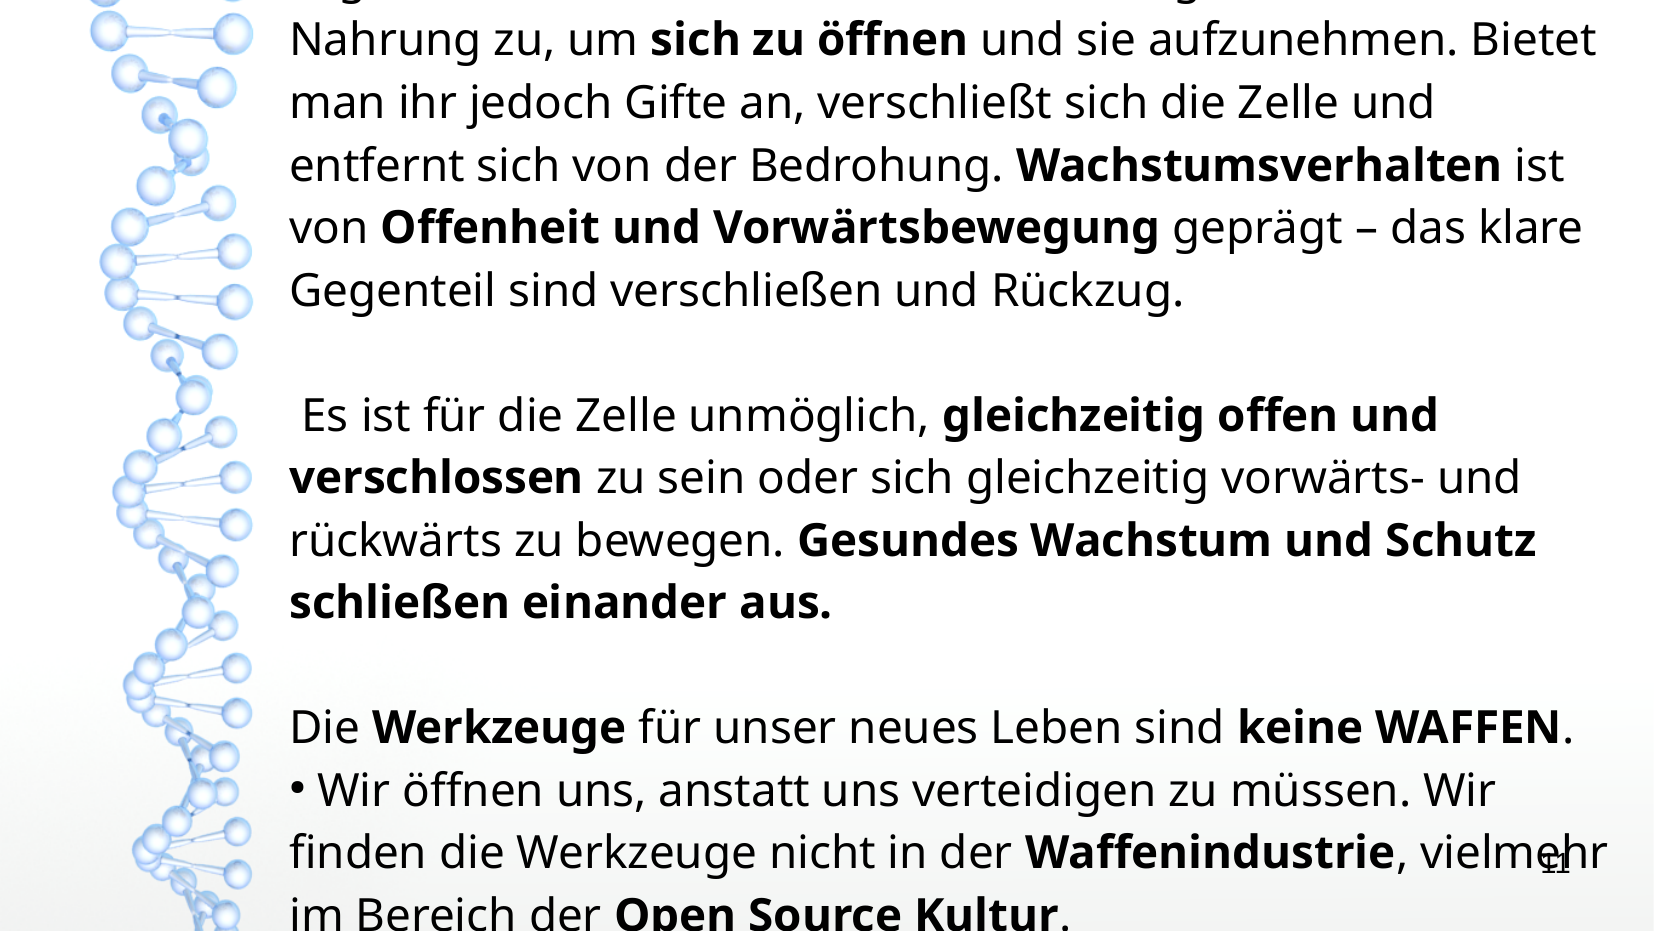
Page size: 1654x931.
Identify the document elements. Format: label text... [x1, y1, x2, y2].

picture [460, 33, 473, 43]
picture [1117, 33, 1129, 40]
picture [826, 35, 836, 43]
picture [1329, 33, 1342, 43]
picture [1479, 26, 1492, 36]
picture [1399, 33, 1411, 40]
picture [1357, 33, 1369, 43]
picture [1519, 33, 1531, 40]
picture [297, 29, 307, 43]
picture [920, 34, 930, 40]
picture [721, 35, 731, 43]
subtitle Legt man Nährstoffe vor eine Zelle, bewegt sie sich auf die Nahrung zu, um sich zu öffnen und sie aufzunehmen. Bietet man ihr jedoch Gifte an, verschließt sich die Zelle und entfernt sich von der Bedrohung. Wachstumsverhalten ist von Offenheit und Vorwärtsbewegung geprägt – das klare Gegenteil sind verschließen und Rückzug. Es ist für die Zelle unmöglich, gleichzeitig offen und verschlossen zu sein oder sich gleichzeitig vorwärts- und rückwärts zu bewegen. Gesundes Wachstum und Schutz schließen einander aus. Die Werkzeuge für unser neues Leben sind keine WAFFEN. Wir öffnen uns, anstatt uns verteidigen zu müssen. Wir finden die Werkzeuge nicht in der Waffenindustrie, vielmehr im Bereich der Open Source Kultur. [289, 43, 1619, 931]
picture [433, 33, 446, 43]
picture [603, 33, 615, 43]
picture [619, 33, 630, 43]
picture [1302, 33, 1314, 40]
picture [1426, 33, 1439, 43]
picture [357, 33, 370, 43]
picture [1016, 33, 1029, 43]
picture [0, 0, 1654, 931]
picture [891, 35, 901, 43]
picture [1373, 33, 1384, 43]
picture [948, 35, 958, 43]
picture [1561, 33, 1573, 40]
picture [1043, 33, 1056, 43]
picture [1275, 33, 1288, 43]
